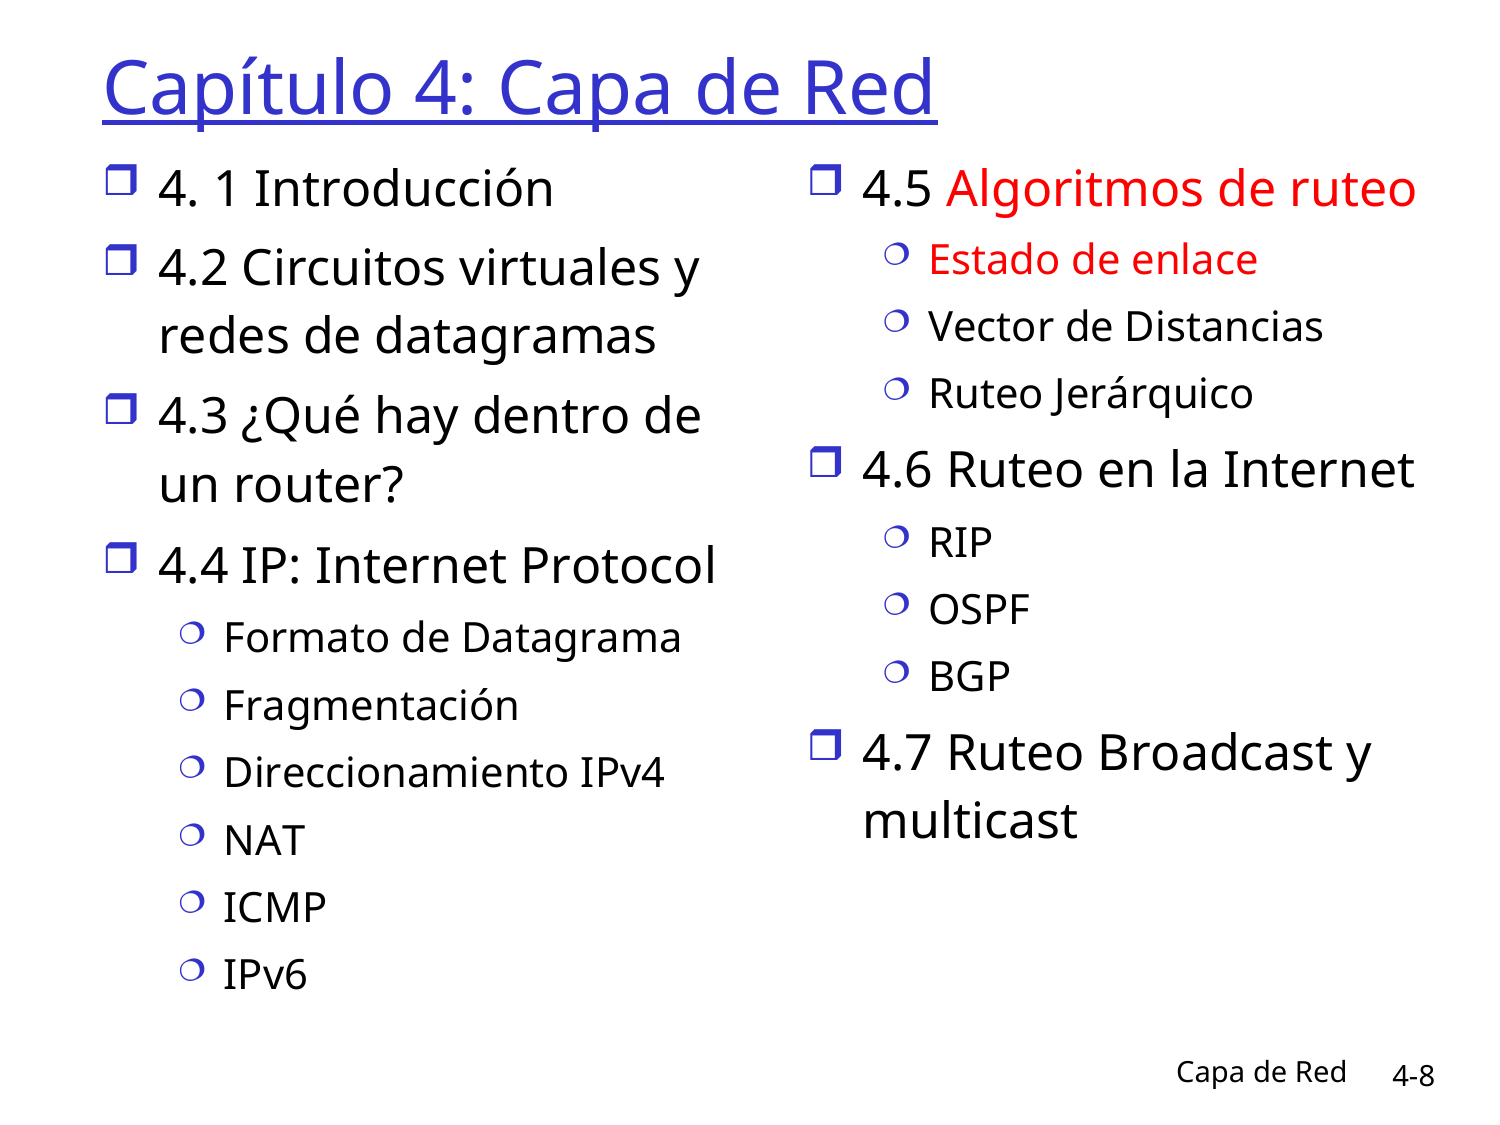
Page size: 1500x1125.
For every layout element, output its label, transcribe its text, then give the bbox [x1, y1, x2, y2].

list 4. 1 Introducción 4.2 Circuitos virtuales y redes de datagramas 4.3 ¿Qué hay dentro de un router? 4.4 IP: Internet Protocol Formato de Datagrama Fragmentación Direccionamiento IPv4 NAT ICMP IPv6 [87, 149, 759, 1066]
title Capítulo 4: Capa de Red [87, 15, 1363, 158]
list 4.5 Algoritmos de ruteo Estado de enlace Vector de Distancias Ruteo Jerárquico 4.6 Ruteo en la Internet RIP OSPF BGP 4.7 Ruteo Broadcast y multicast [792, 149, 1464, 1066]
